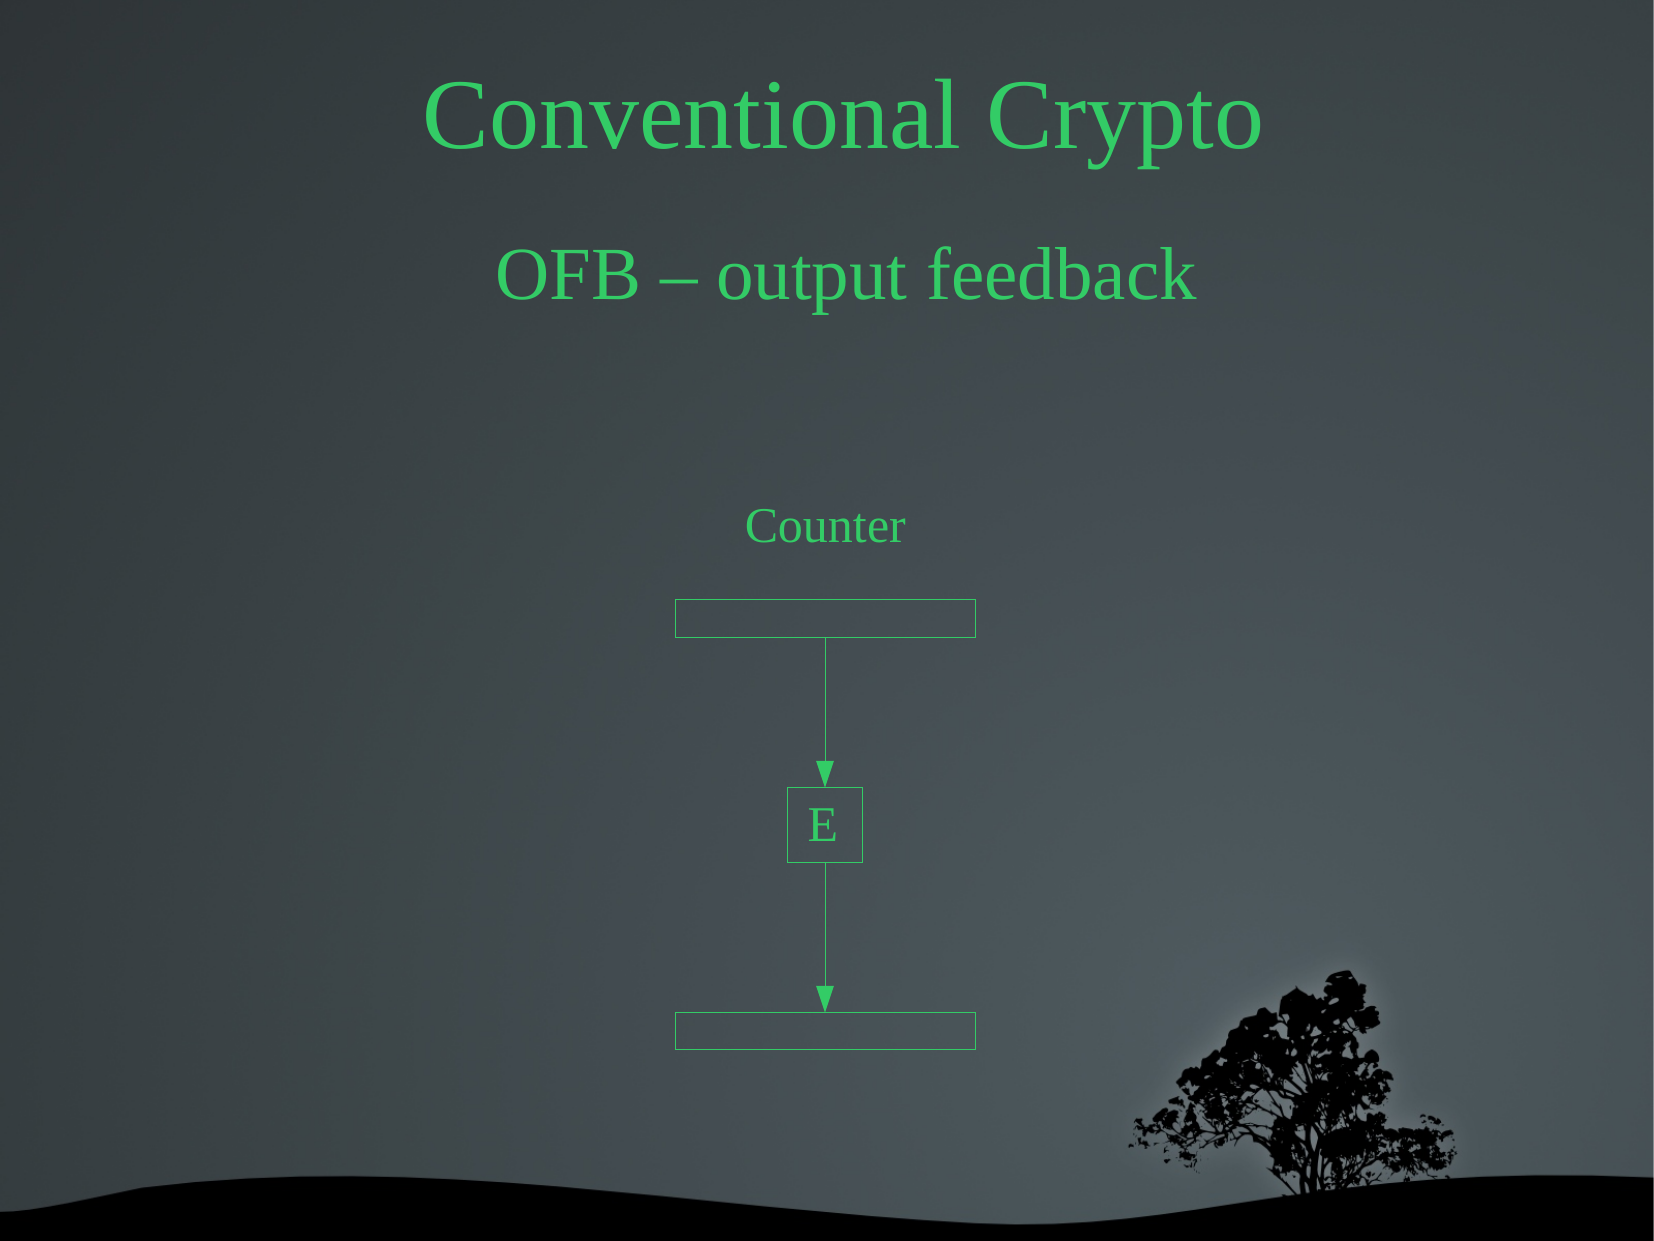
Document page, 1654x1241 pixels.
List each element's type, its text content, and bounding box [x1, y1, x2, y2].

text_box Counter [730, 490, 921, 566]
text_box E [792, 789, 854, 865]
text_box Conventional Crypto [408, 51, 1276, 188]
text_box OFB – output feedback [480, 225, 1209, 331]
picture [0, 0, 1654, 1241]
